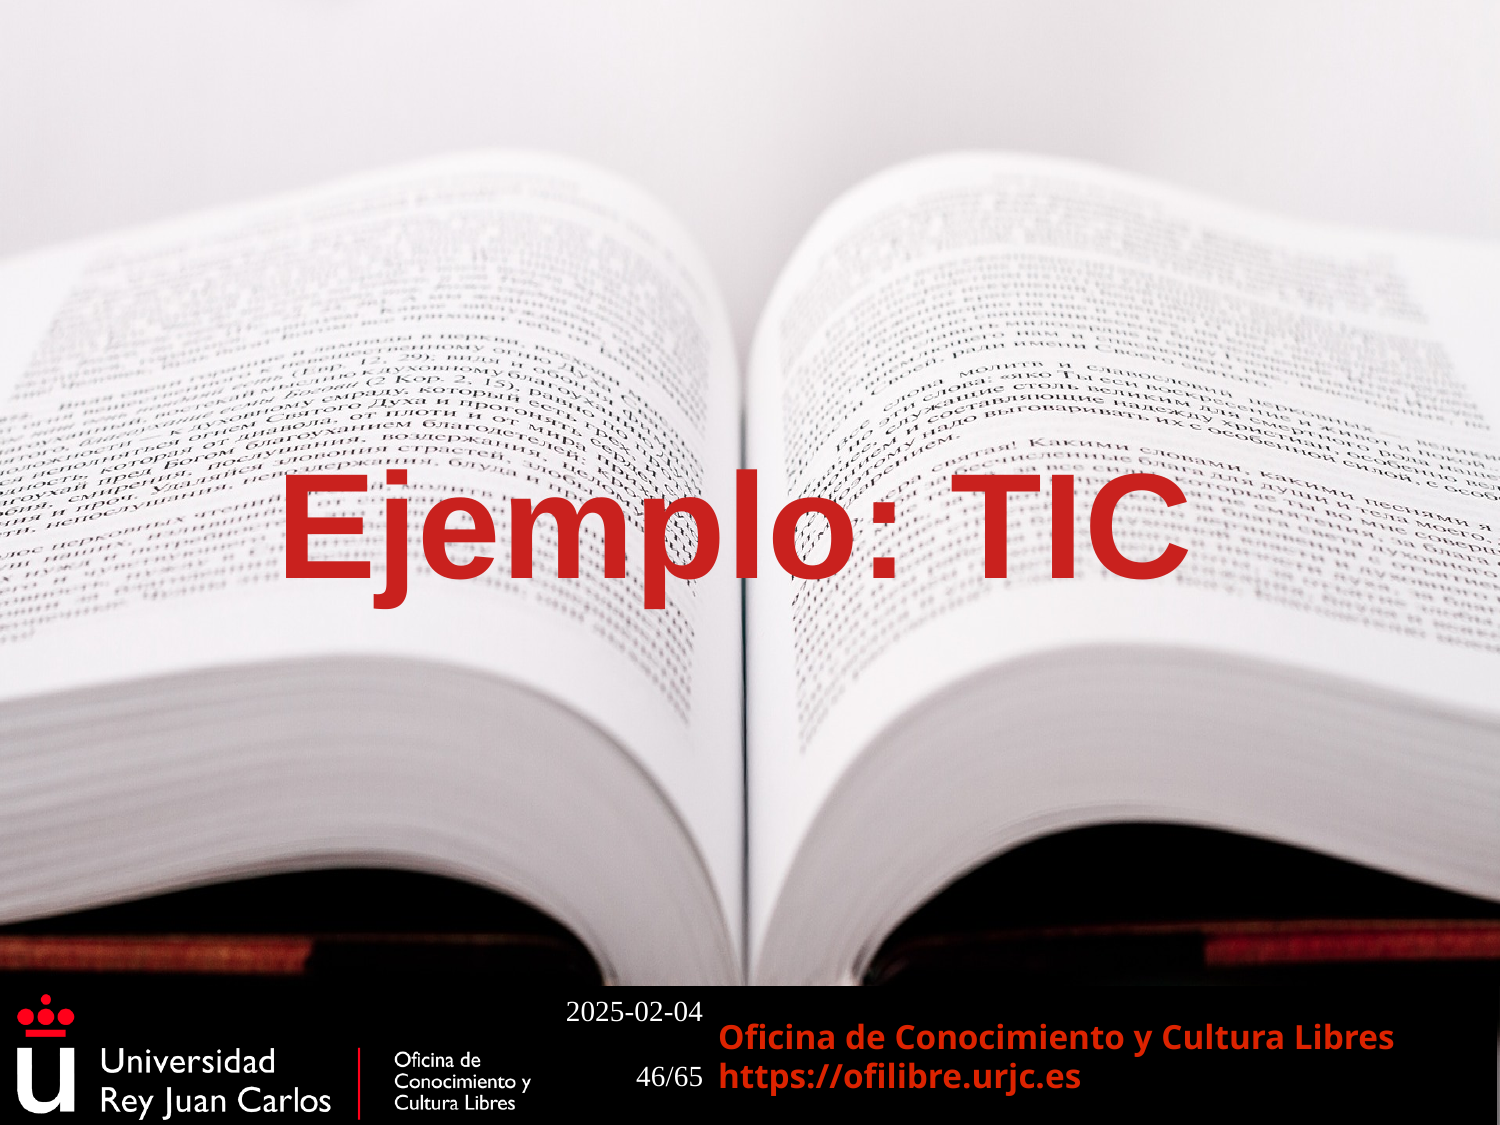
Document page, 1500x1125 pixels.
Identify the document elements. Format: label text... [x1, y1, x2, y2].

text_box Ejemplo: TIC [120, 435, 1351, 618]
picture [0, 0, 1500, 1125]
title [75, 389, 1425, 578]
picture [17, 994, 531, 1120]
